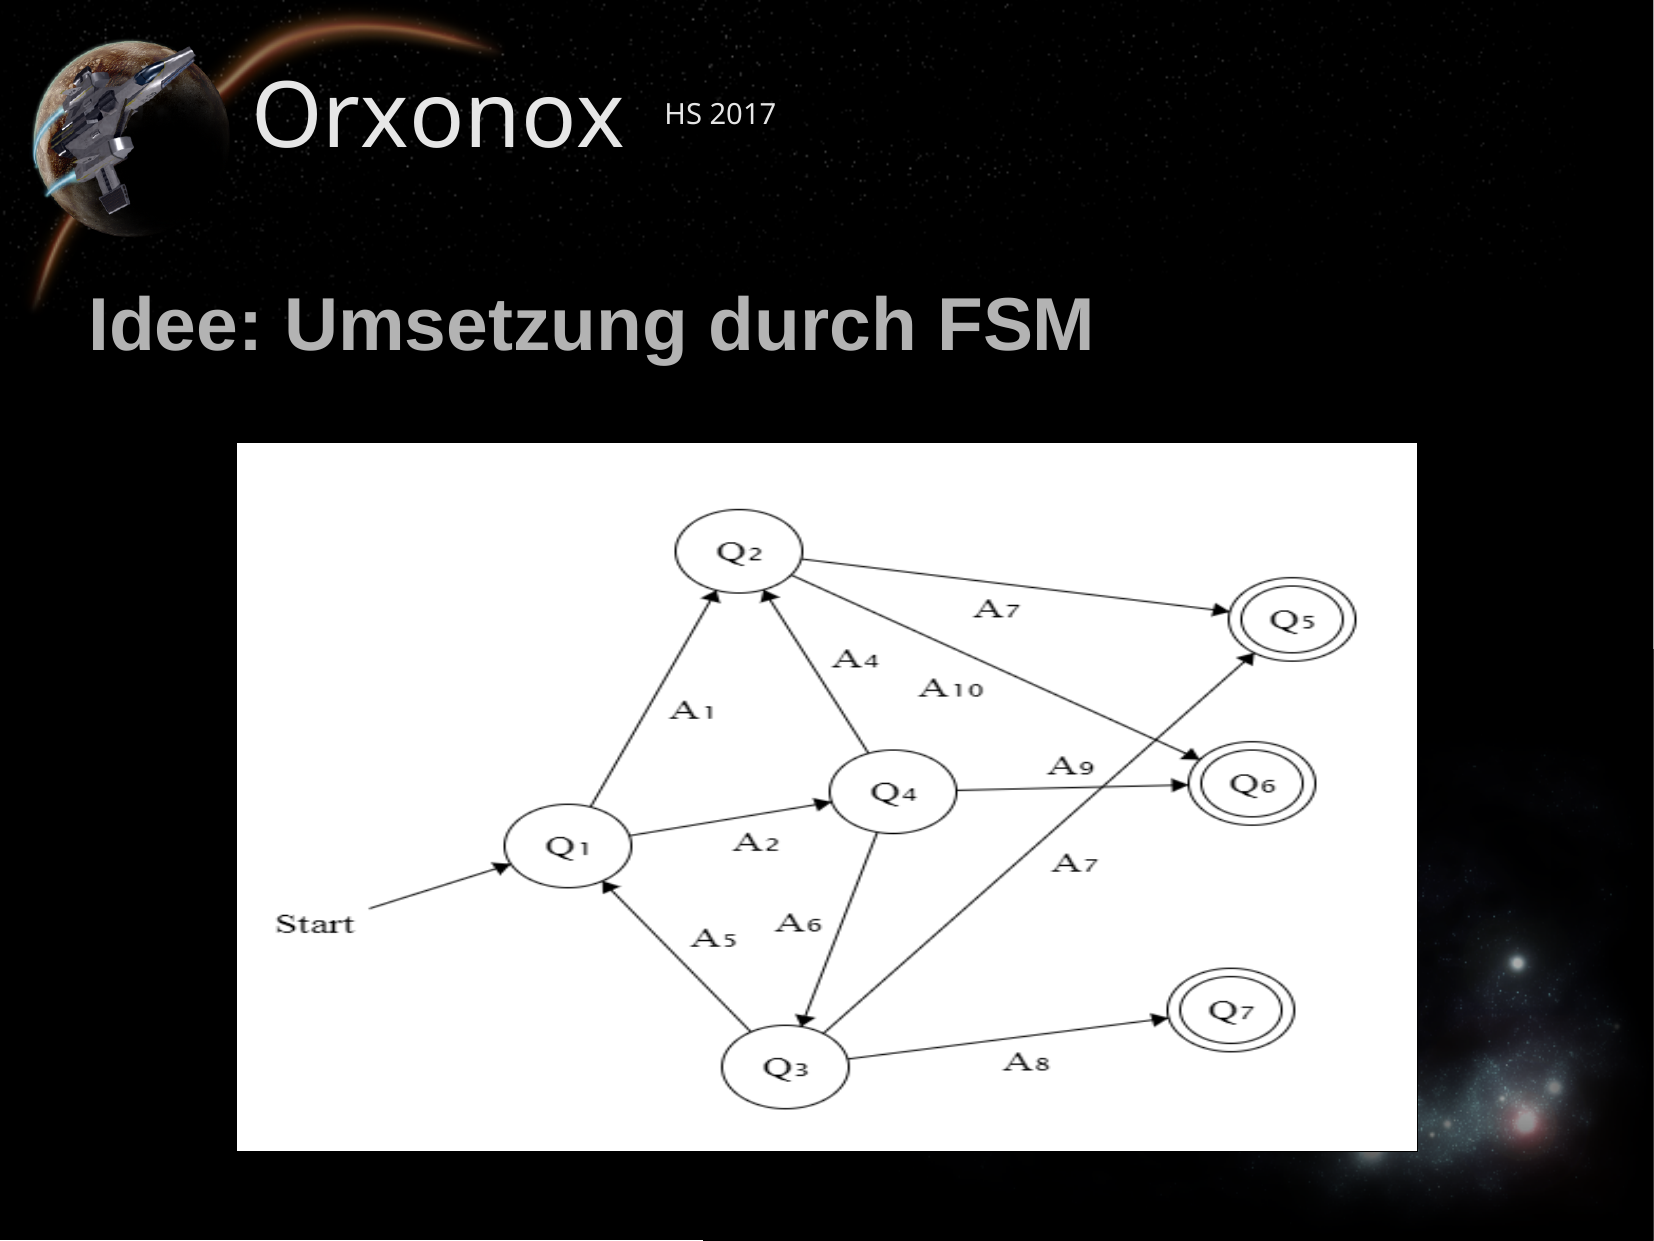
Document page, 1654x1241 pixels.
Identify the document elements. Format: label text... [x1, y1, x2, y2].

title Idee: Umsetzung durch FSM [88, 265, 1577, 384]
picture [0, 0, 1654, 1241]
